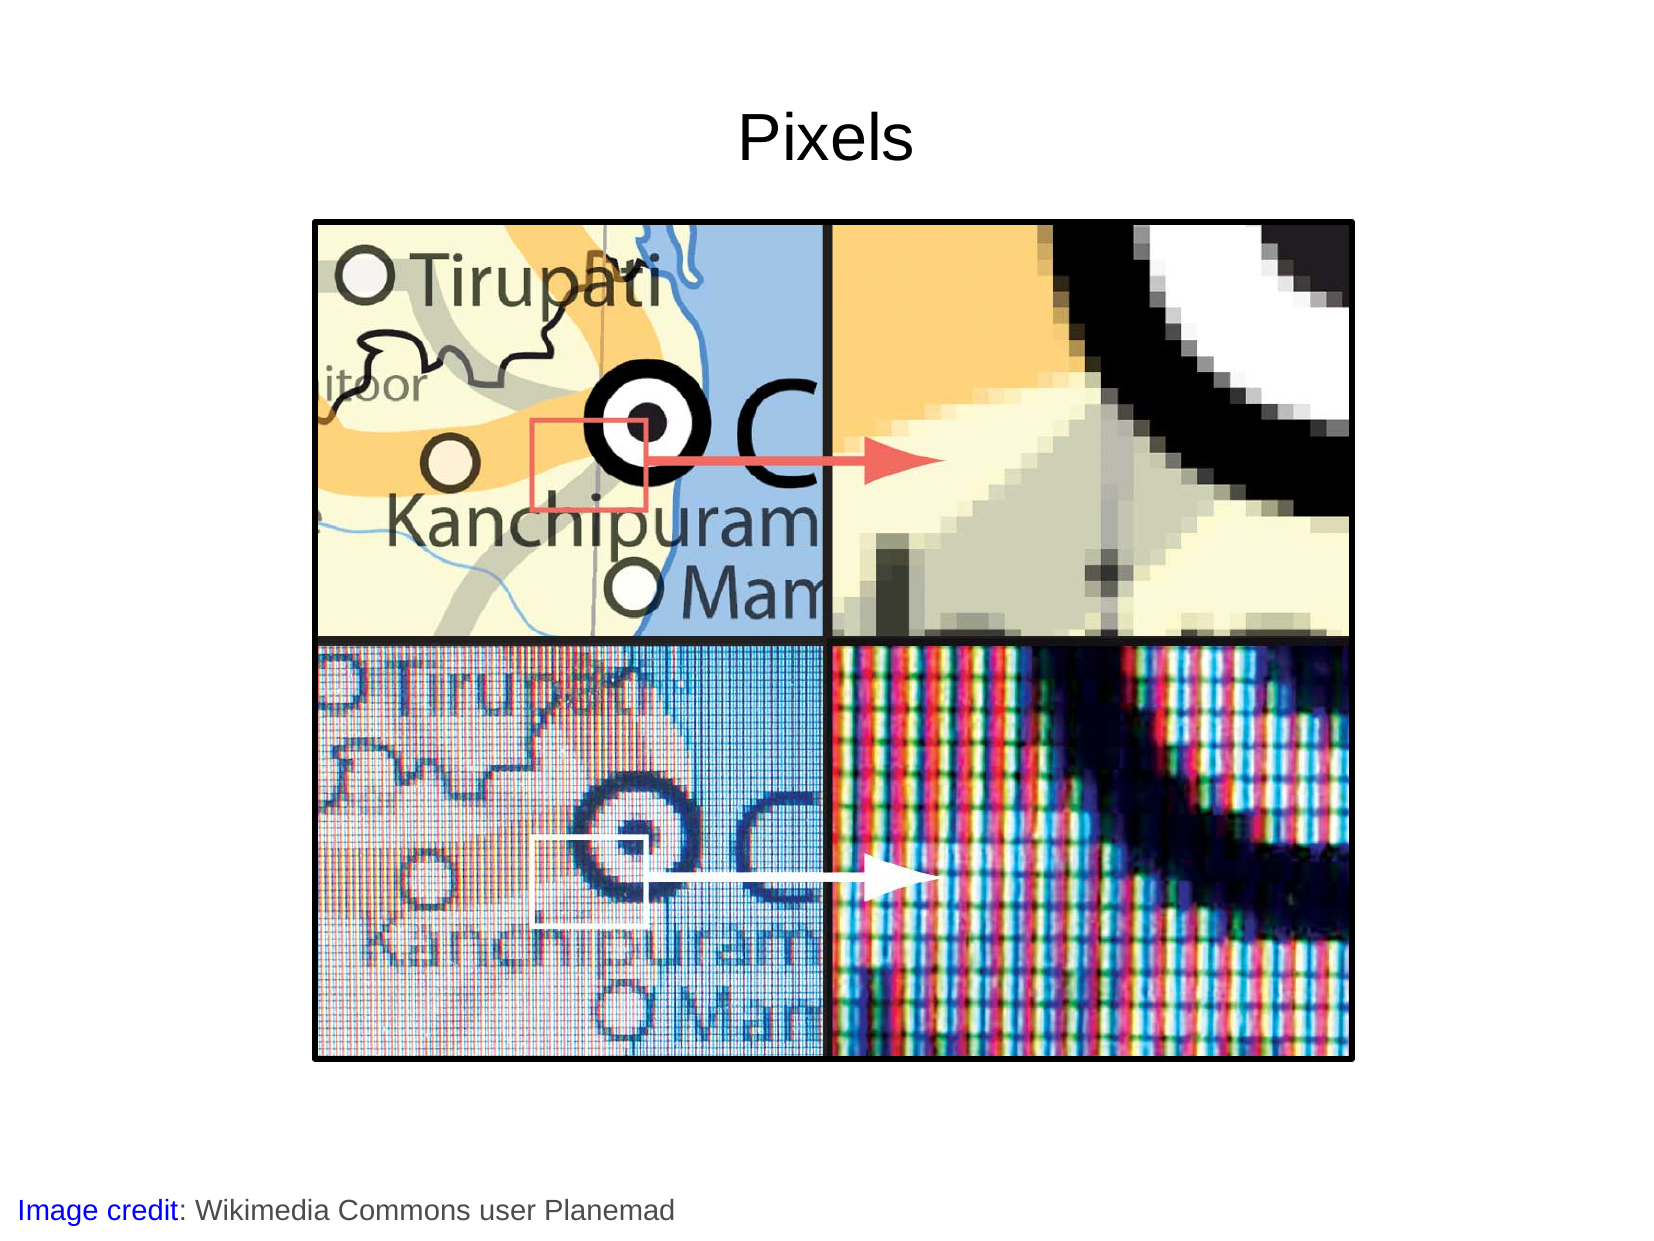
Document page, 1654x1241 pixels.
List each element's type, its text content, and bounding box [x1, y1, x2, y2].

text_box Image credit: Wikimedia Commons user Planemad [2, 1186, 1163, 1234]
subtitle Pixels [82, 49, 1571, 226]
picture [317, 225, 1349, 1056]
